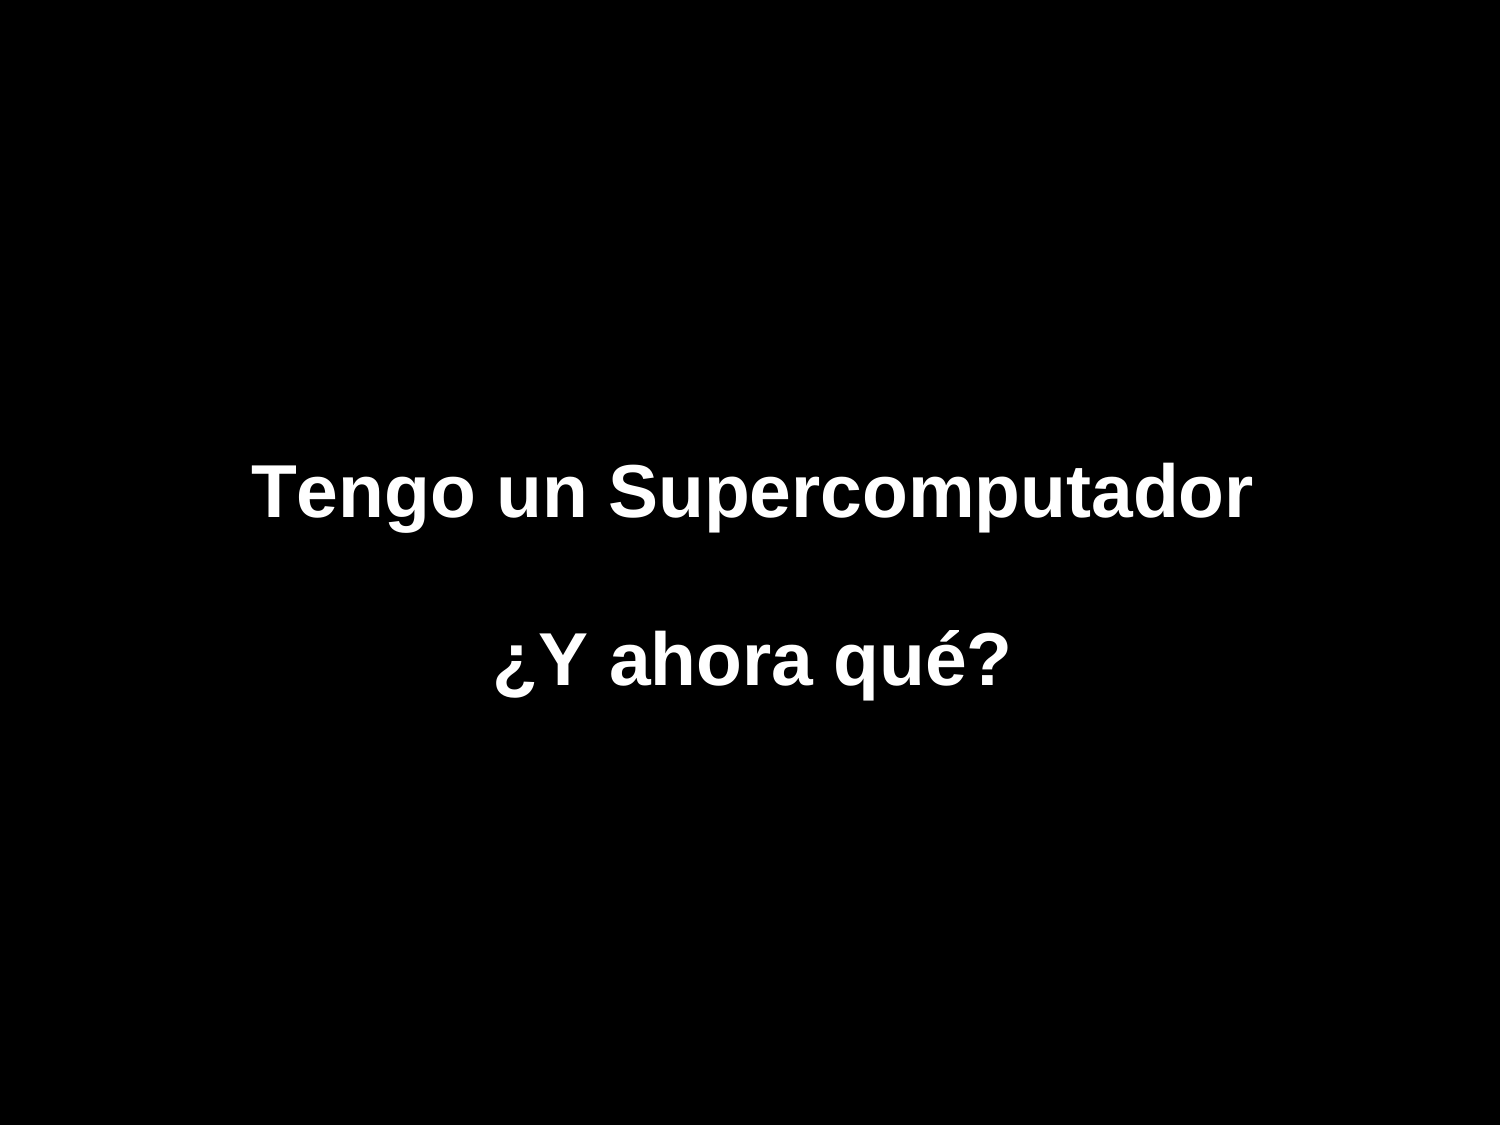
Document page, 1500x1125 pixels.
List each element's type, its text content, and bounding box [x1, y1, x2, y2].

text_box Tengo un Supercomputador ¿Y ahora qué? [0, 0, 1500, 1125]
